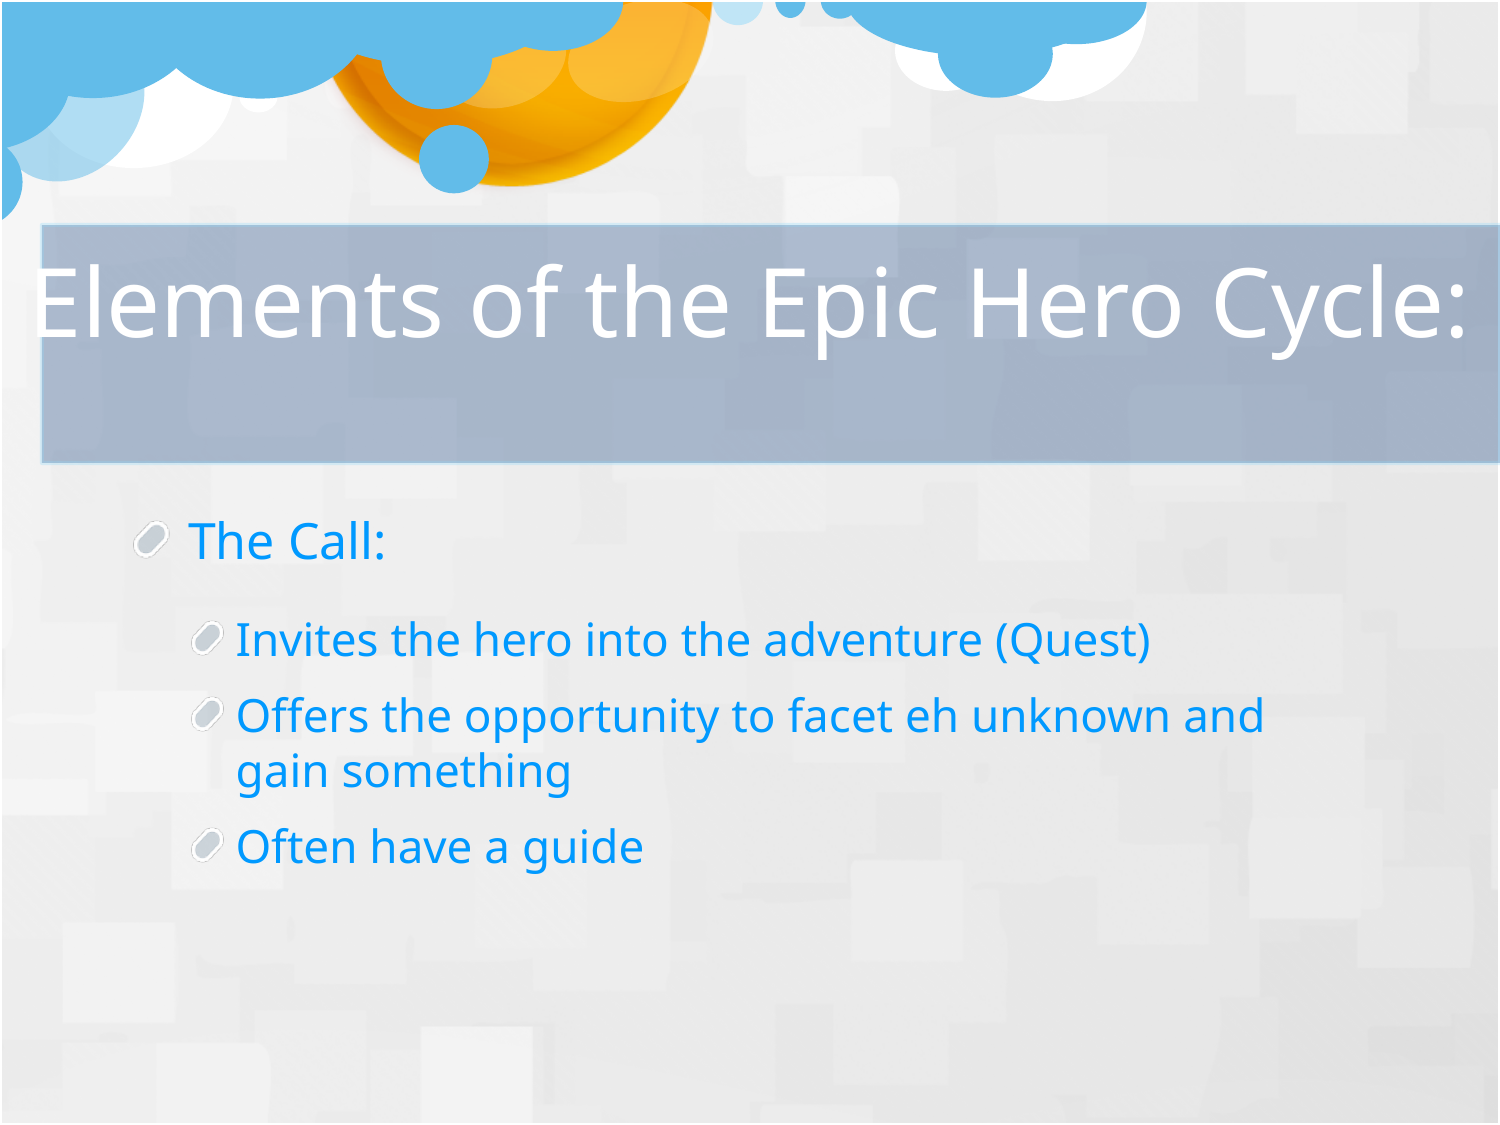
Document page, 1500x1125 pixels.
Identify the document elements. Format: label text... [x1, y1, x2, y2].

title Elements of the Epic Hero Cycle: [0, 224, 1500, 463]
list The Call: Invites the hero into the adventure (Quest) Offers the opportunity to facet eh unknown and gain something Often have a guide [116, 494, 1383, 1050]
picture [2, 2, 1498, 224]
picture [2, 463, 1498, 1123]
